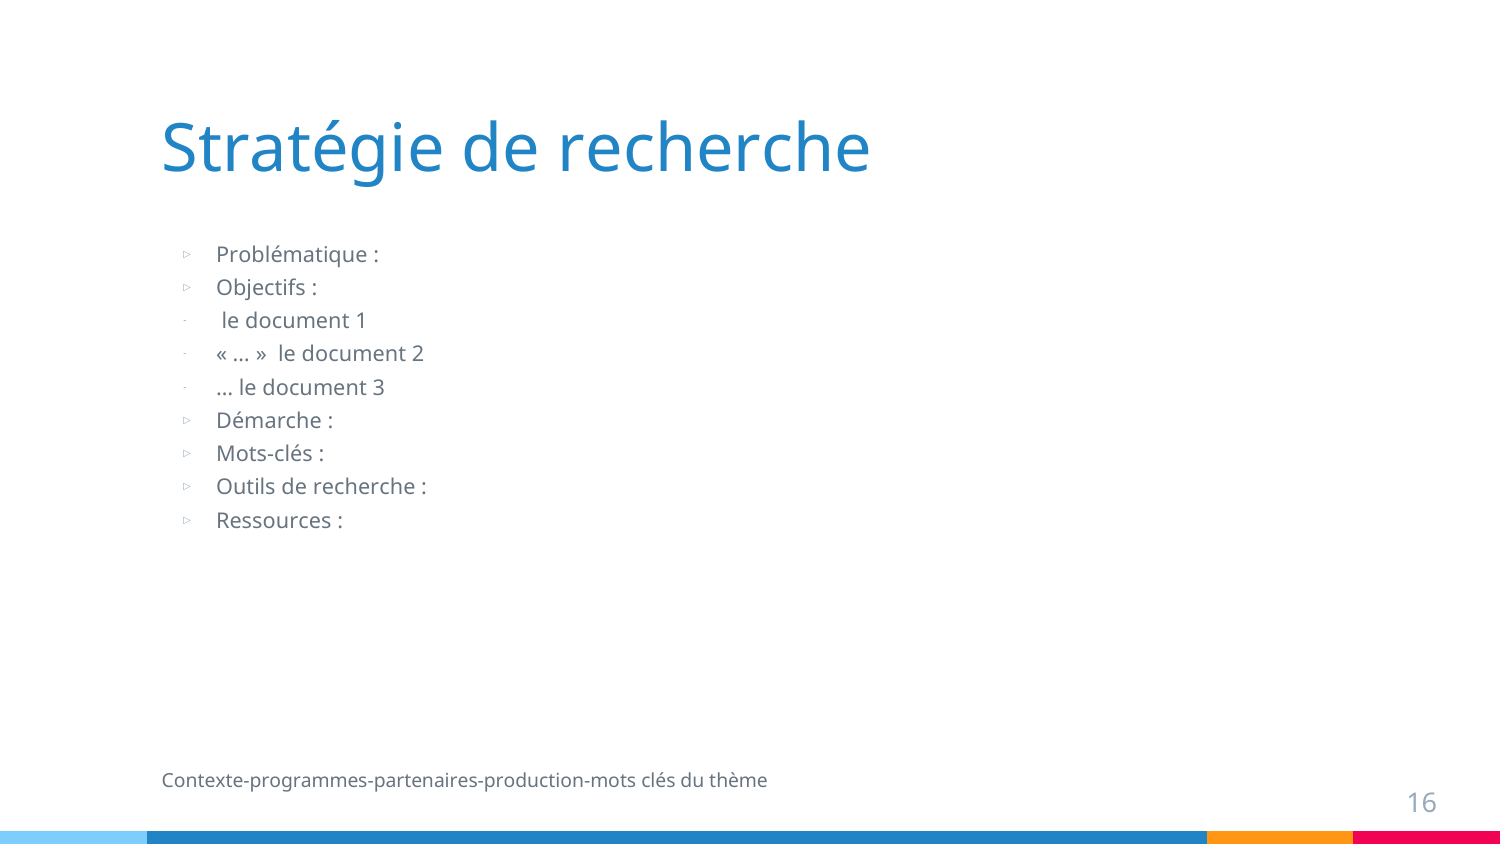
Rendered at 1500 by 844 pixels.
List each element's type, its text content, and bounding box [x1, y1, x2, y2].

text_box 16 [1391, 770, 1482, 822]
list Problématique : Objectifs : le document 1 « … » le document 2 … le document 3 Démarche : Mots-clés : Outils de recherche : Ressources : Contexte-programmes-partenaires-production-mots clés du thème [146, 225, 1310, 809]
title Stratégie de recherche [146, 58, 1373, 200]
